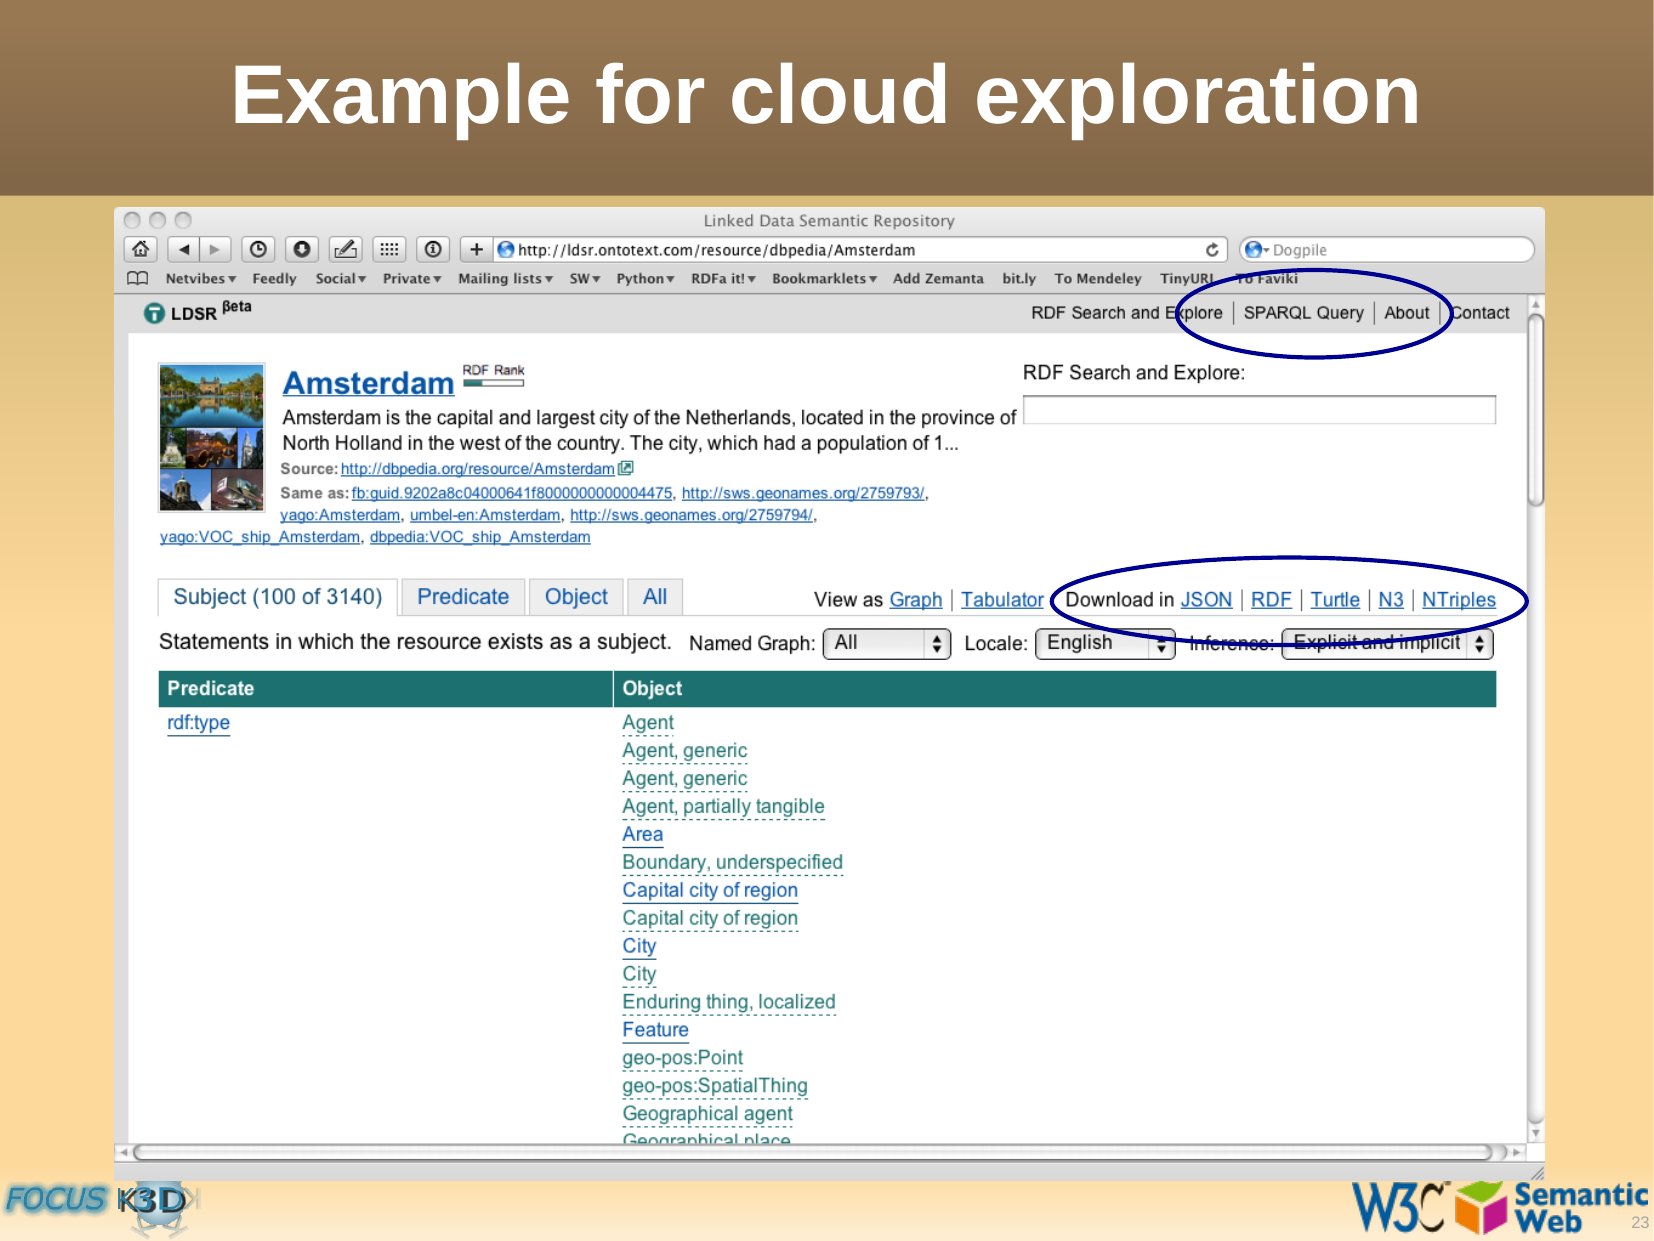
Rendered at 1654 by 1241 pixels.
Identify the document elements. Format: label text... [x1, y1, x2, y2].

picture [0, 196, 1654, 1241]
title Example for cloud exploration [0, 0, 1654, 196]
